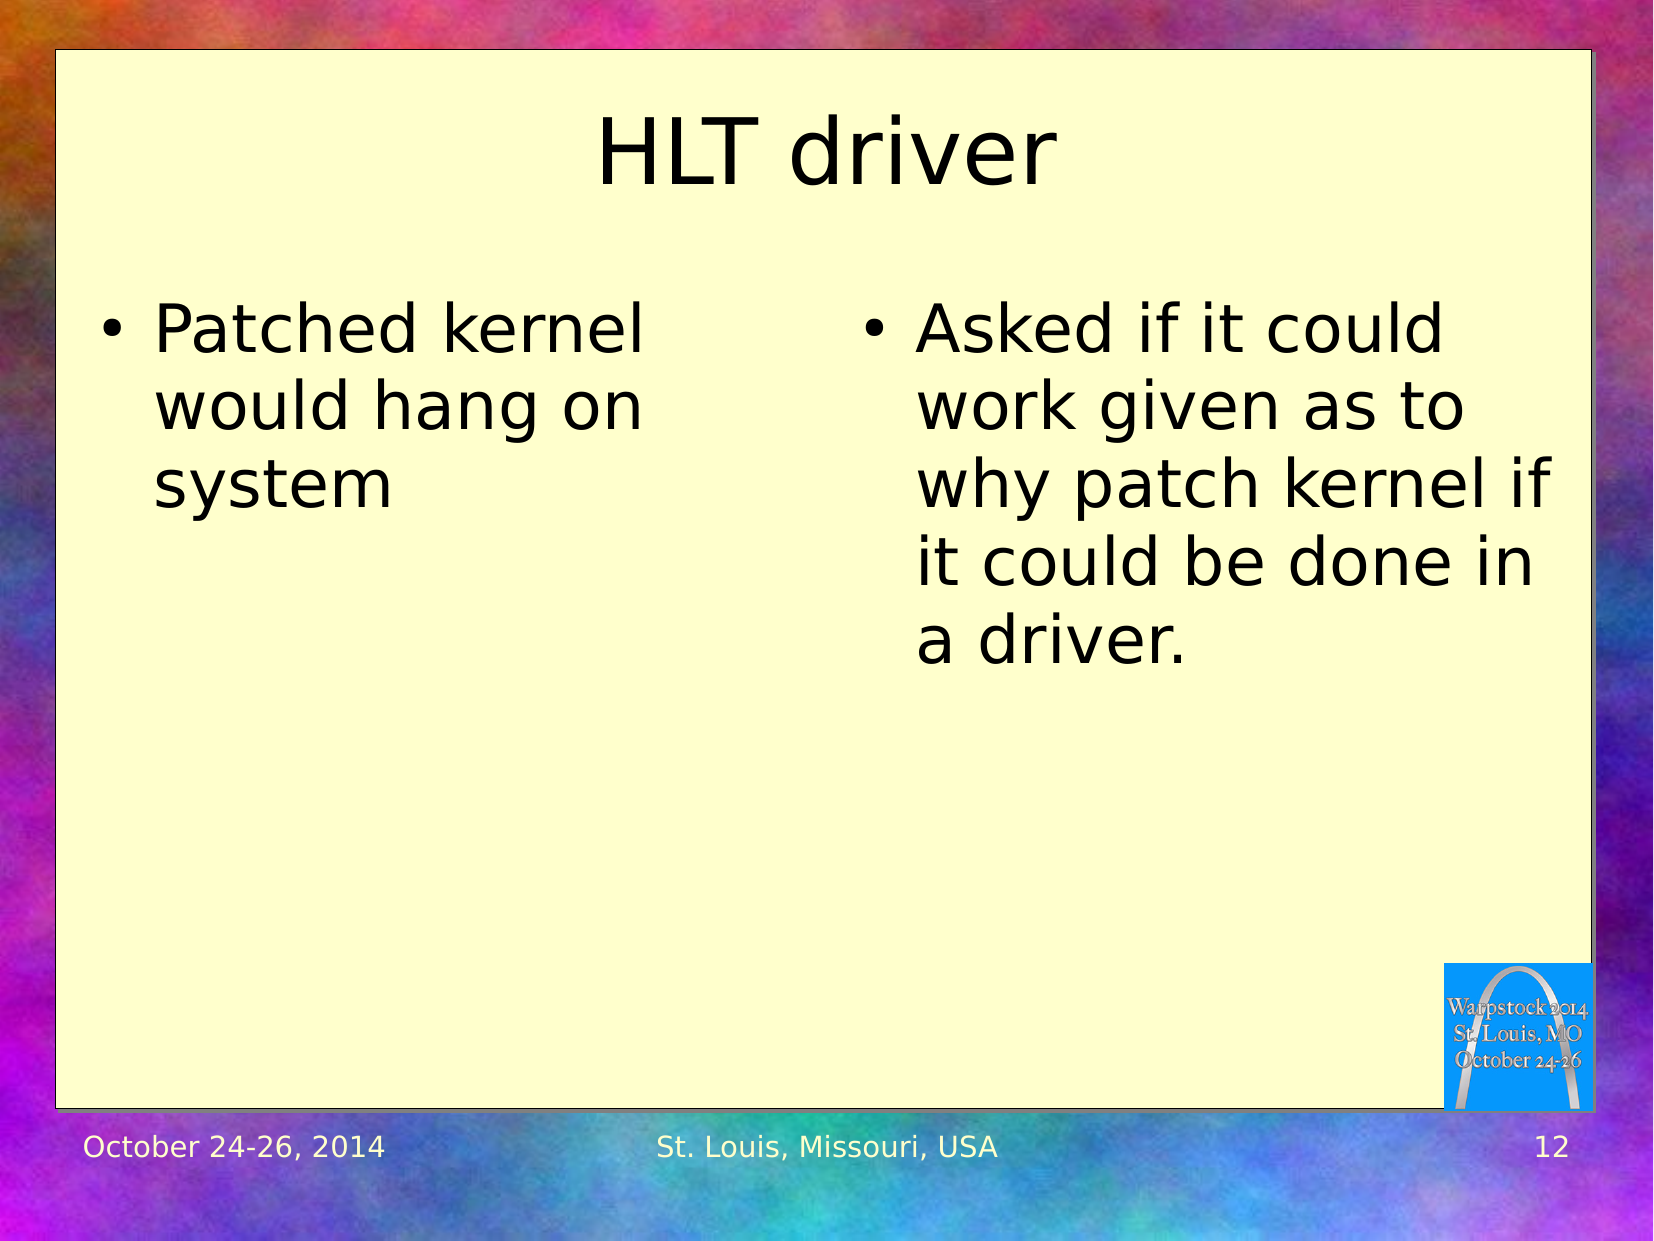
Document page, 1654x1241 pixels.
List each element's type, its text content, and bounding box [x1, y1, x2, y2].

picture [0, 0, 1654, 1241]
title HLT driver [82, 49, 1571, 257]
list Patched kernel would hang on system [82, 290, 809, 1109]
list Asked if it could work given as to why patch kernel if it could be done in a driver. [844, 290, 1571, 1109]
